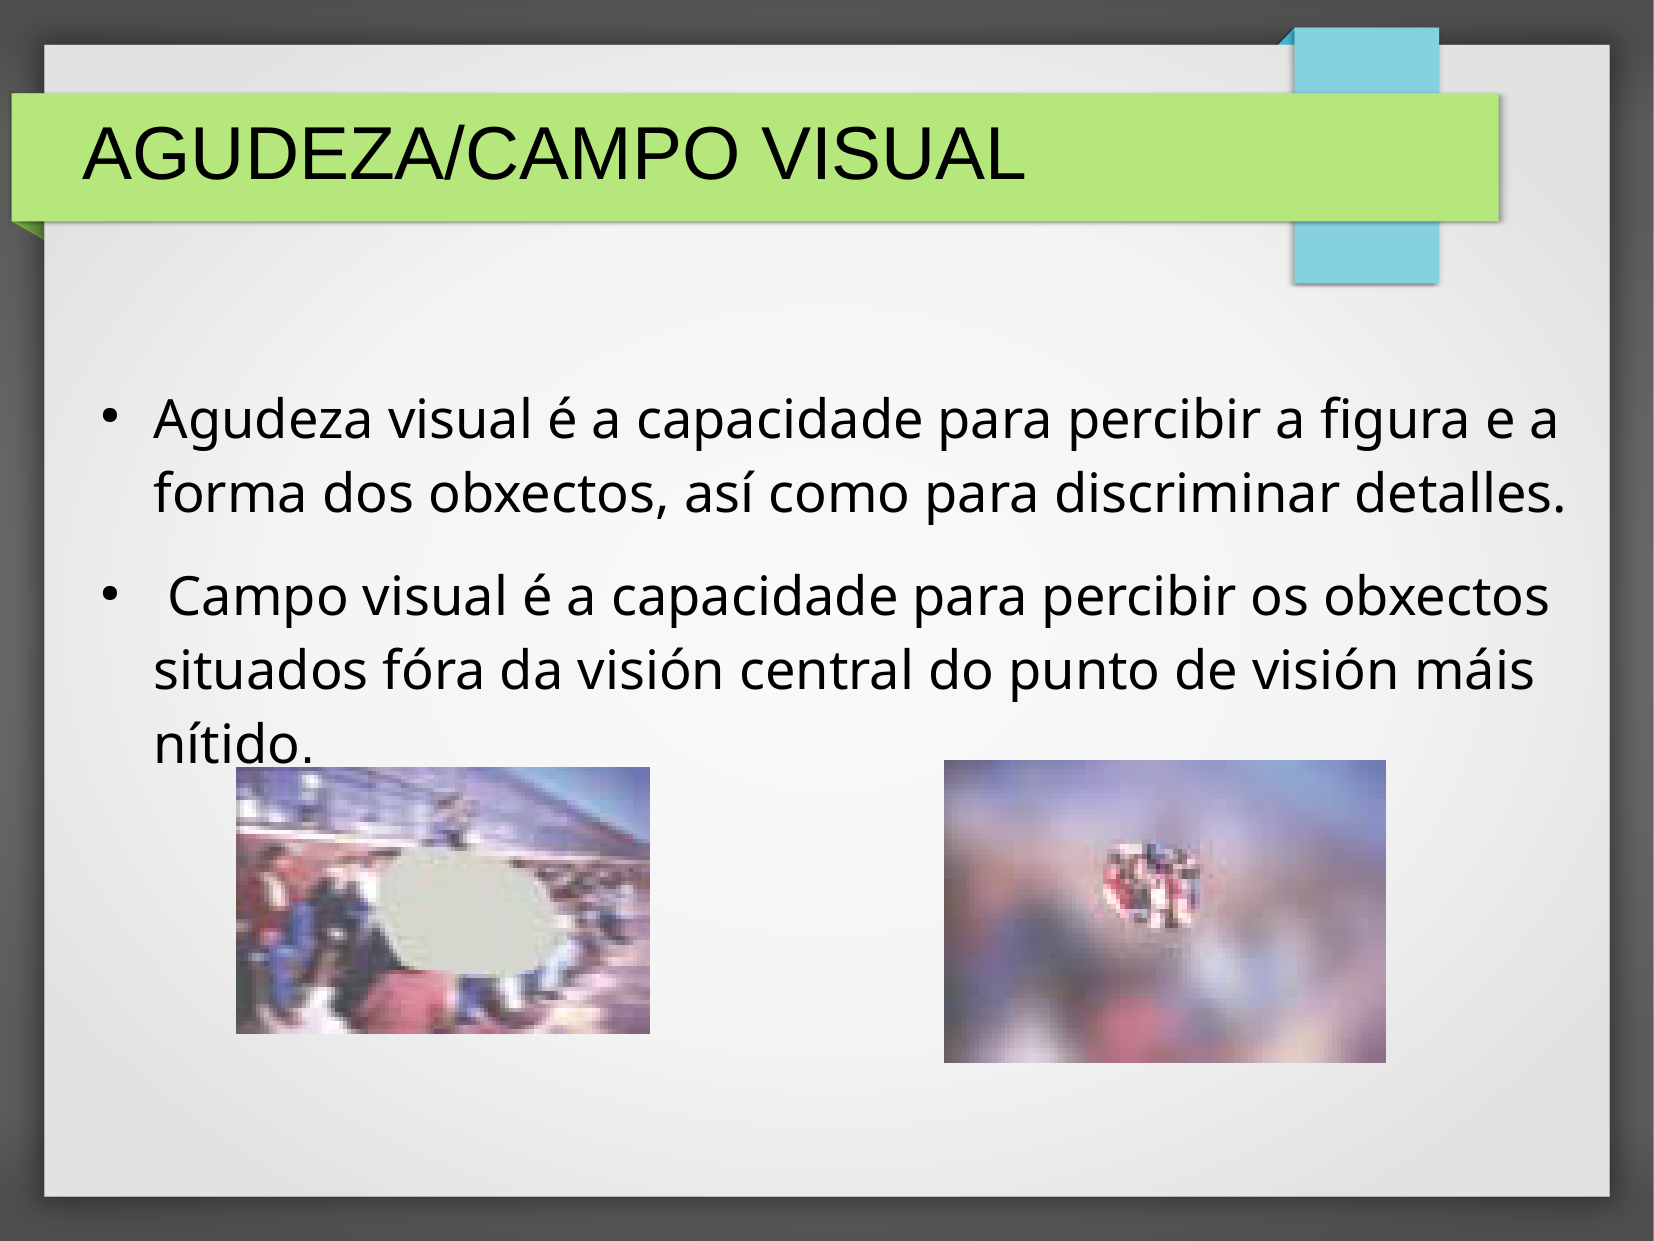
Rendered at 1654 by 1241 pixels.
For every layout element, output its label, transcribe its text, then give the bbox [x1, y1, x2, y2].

picture [236, 767, 650, 1034]
title AGUDEZA/CAMPO VISUAL [82, 69, 1264, 238]
picture [0, 0, 1654, 1241]
picture [944, 760, 1386, 1063]
list Agudeza visual é a capacidade para percibir a figura e a forma dos obxectos, así como para discriminar detalles. Campo visual é a capacidade para percibir os obxectos situados fóra da visión central do punto de visión máis nítido. [82, 290, 1571, 1241]
